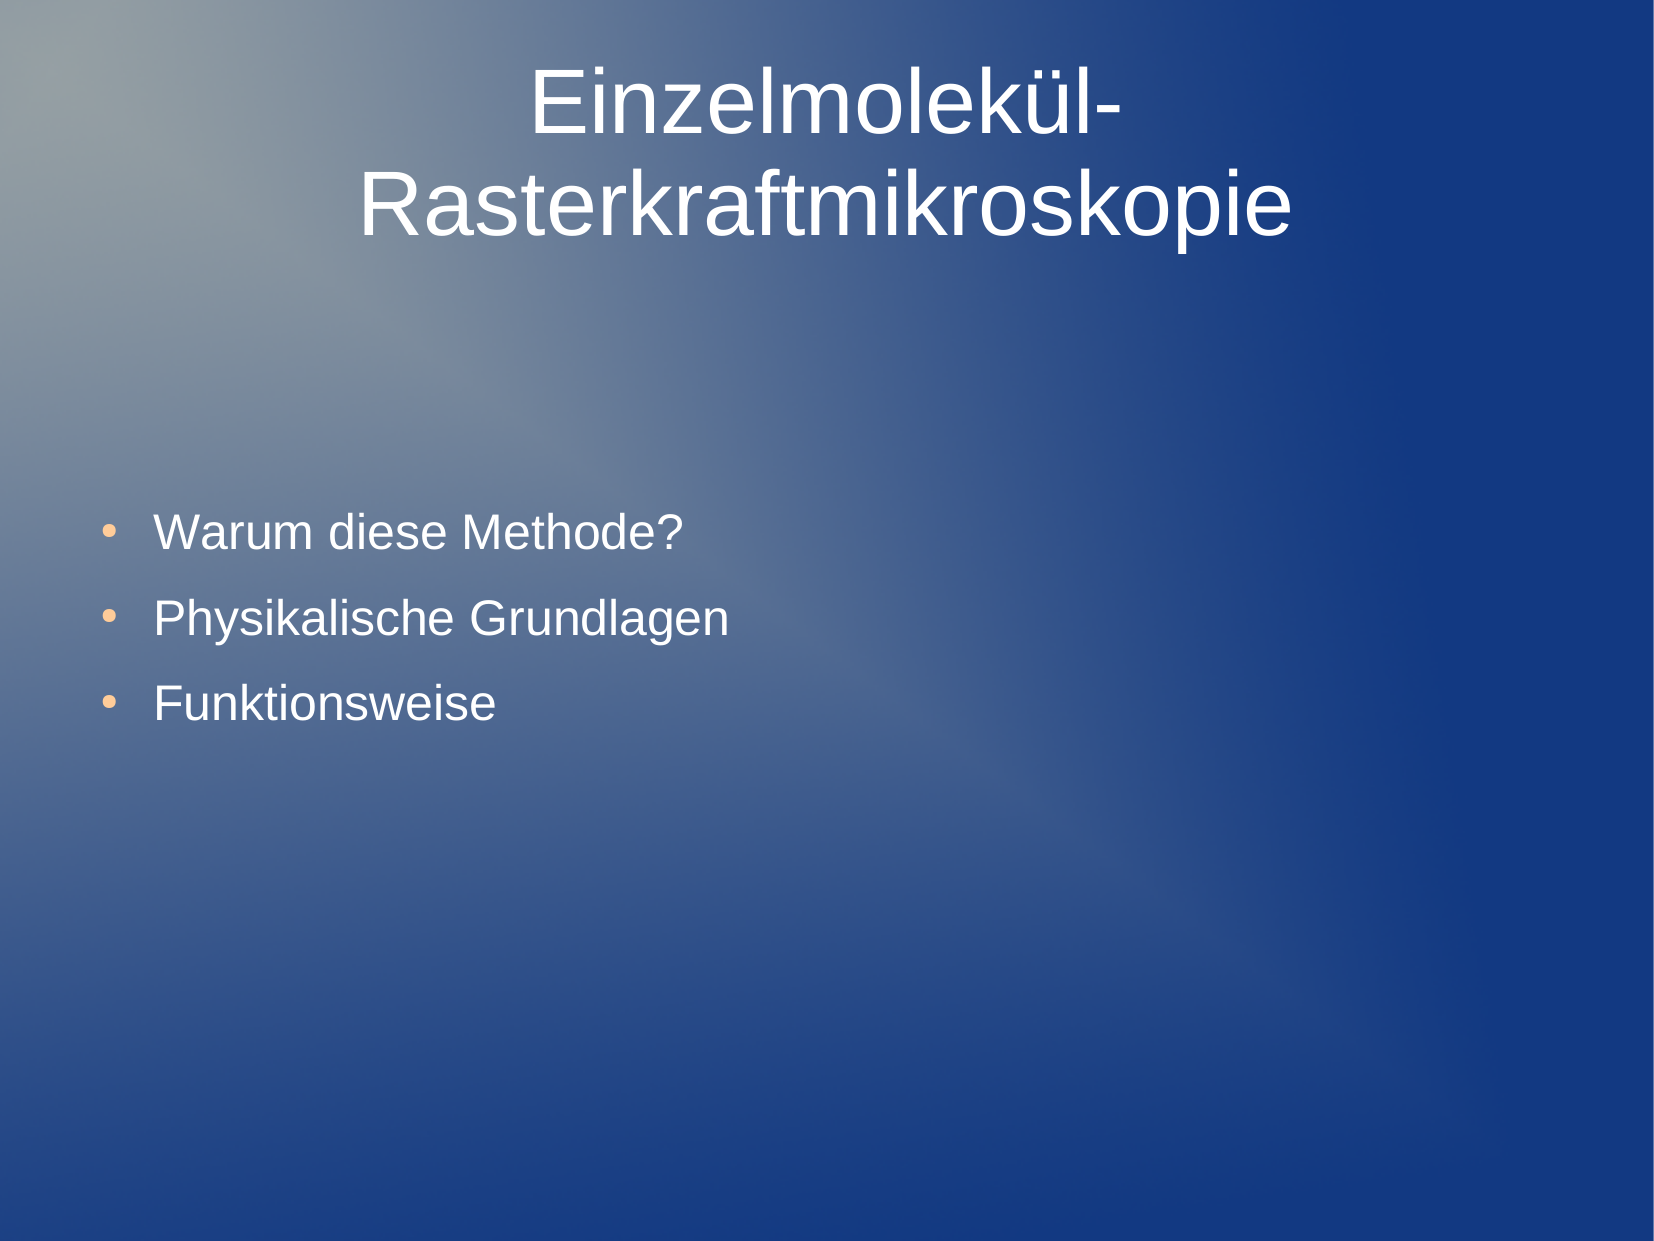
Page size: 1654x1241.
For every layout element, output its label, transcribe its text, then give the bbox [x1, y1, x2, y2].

list Warum diese Methode? Physikalische Grundlagen Funktionsweise [82, 504, 1571, 1241]
picture [0, 0, 1654, 1241]
title Einzelmolekül-Rasterkraftmikroskopie [82, 49, 1571, 257]
